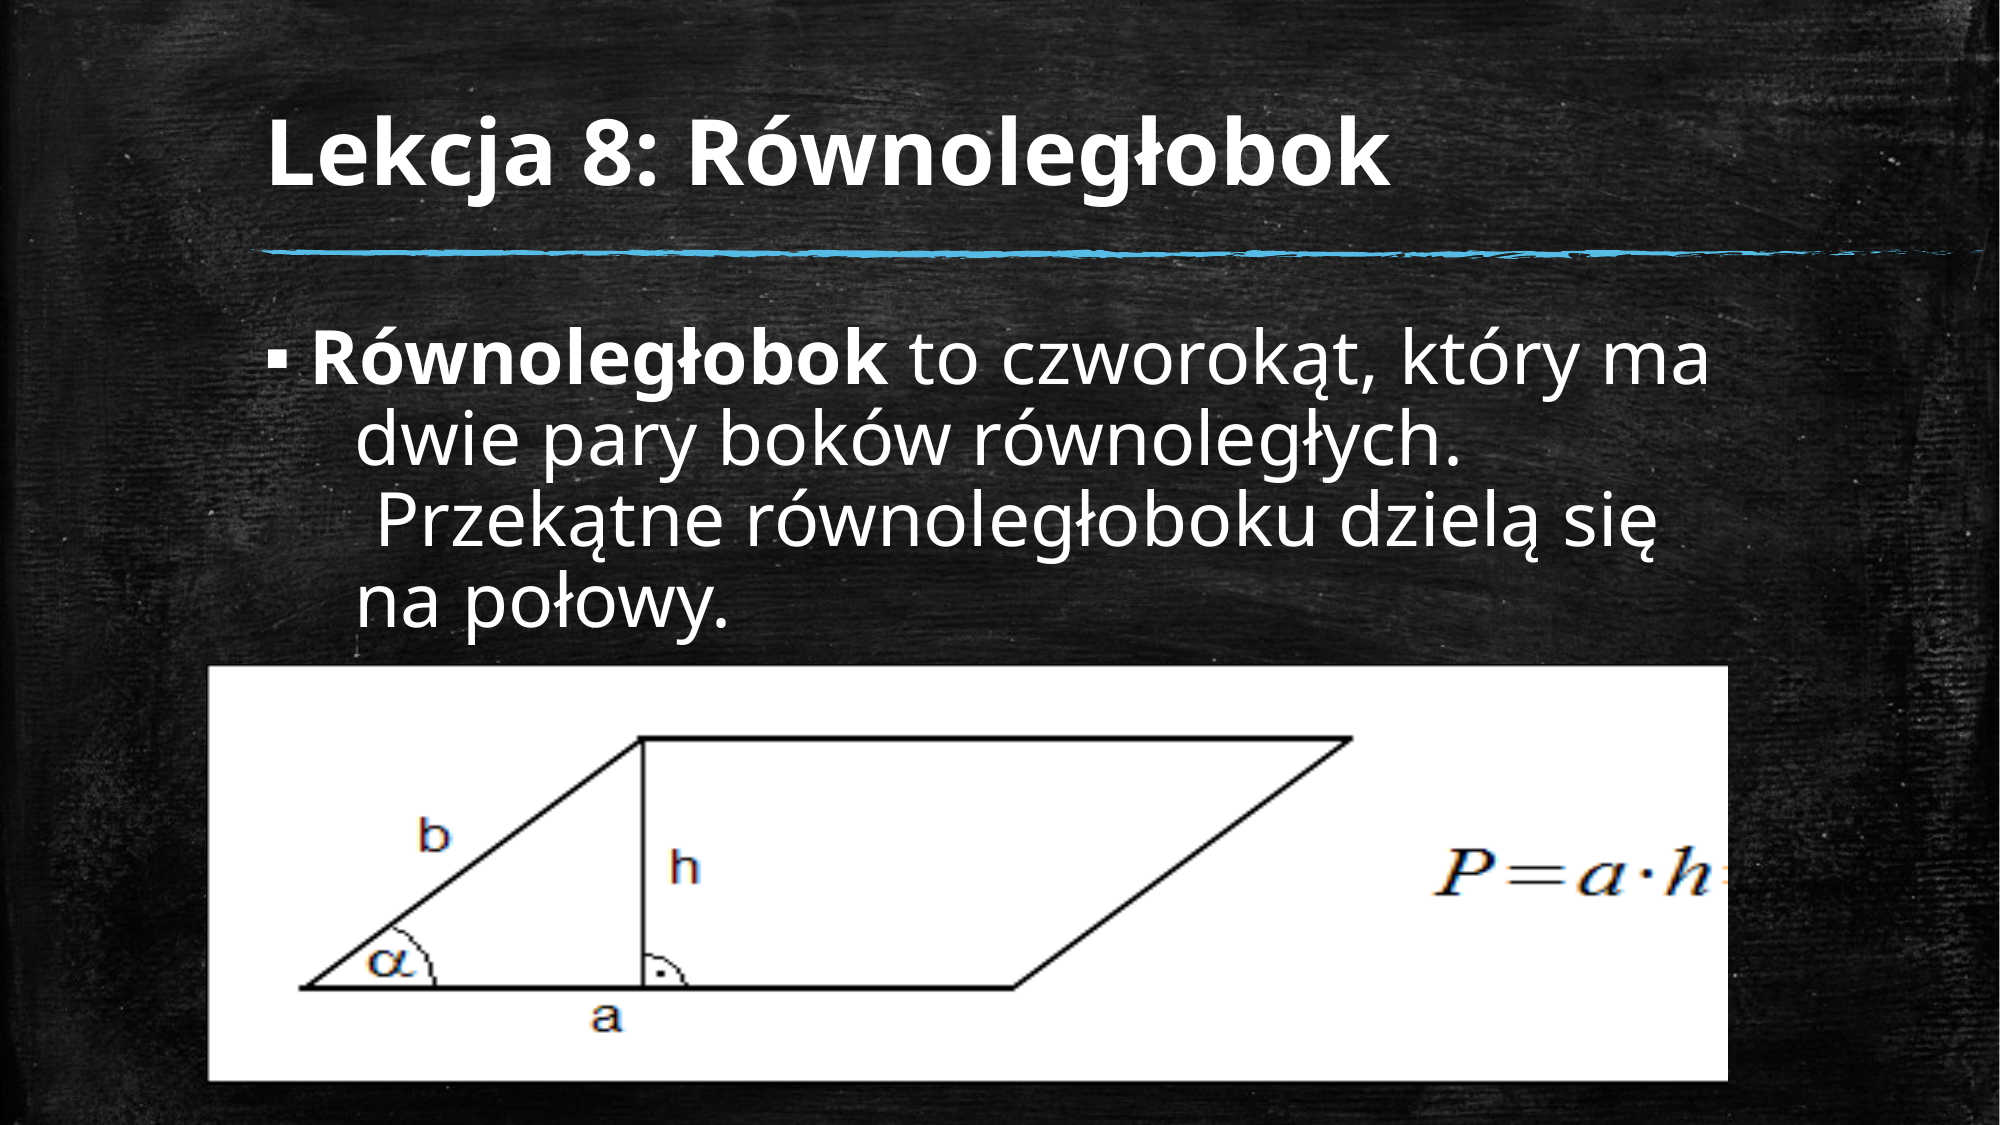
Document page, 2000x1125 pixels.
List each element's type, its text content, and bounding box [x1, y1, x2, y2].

picture [206, 664, 1728, 1085]
list Równoległobok to czworokąt, który ma dwie pary boków równoległych. Przekątne równoległoboku dzielą się na połowy. [249, 312, 1750, 1013]
title Lekcja 8: Równoległobok [249, 45, 1750, 213]
